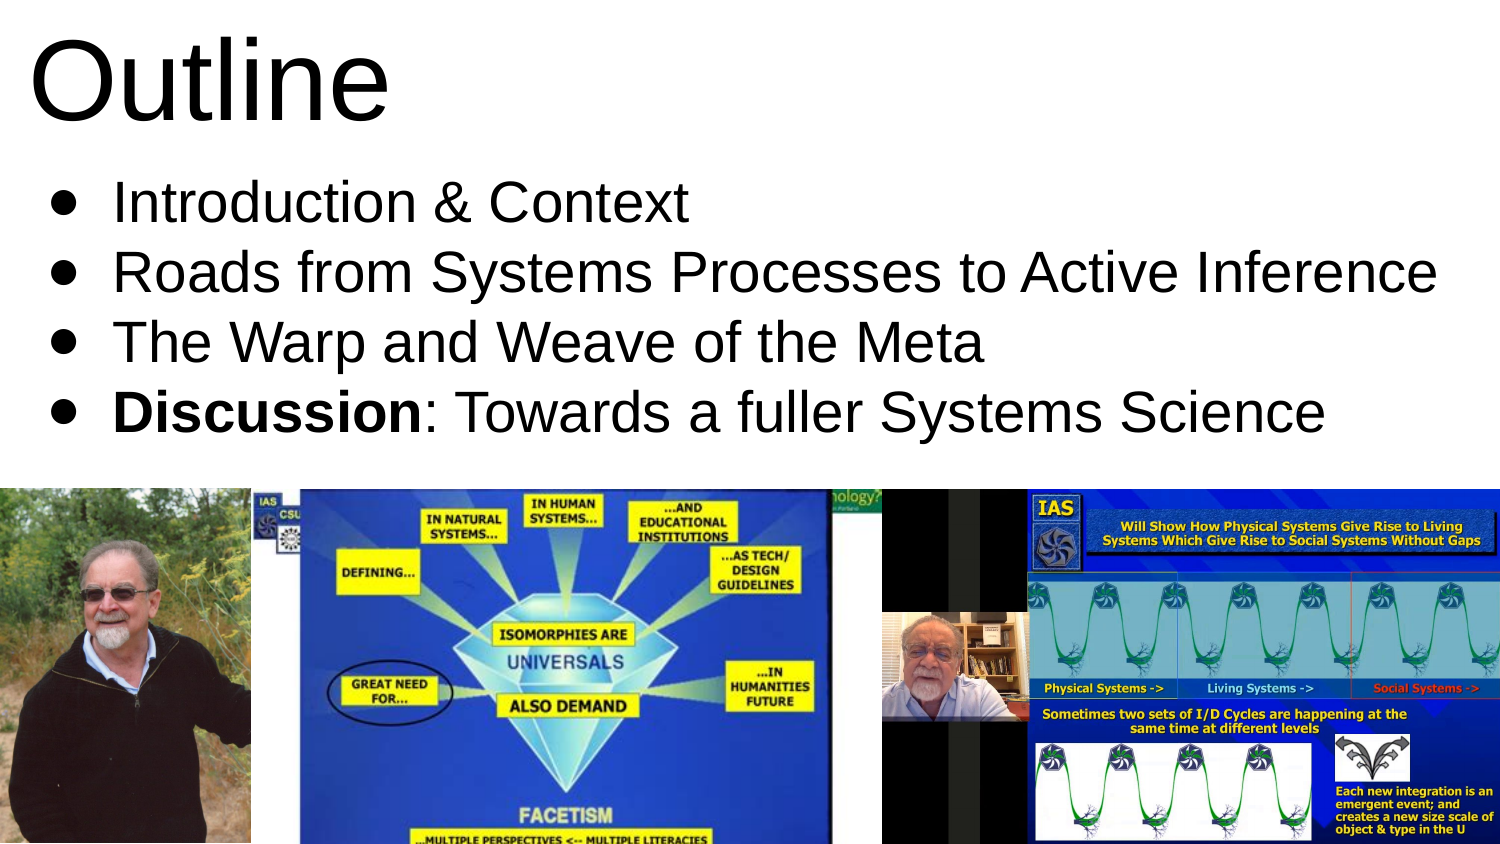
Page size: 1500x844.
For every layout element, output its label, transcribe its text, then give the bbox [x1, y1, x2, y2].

picture [0, 488, 1500, 844]
text_box Introduction & Context Roads from Systems Processes to Active Inference The Warp and Weave of the Meta Discussion: Towards a fuller Systems Science [22, 148, 1465, 489]
title Outline [13, 0, 1412, 85]
